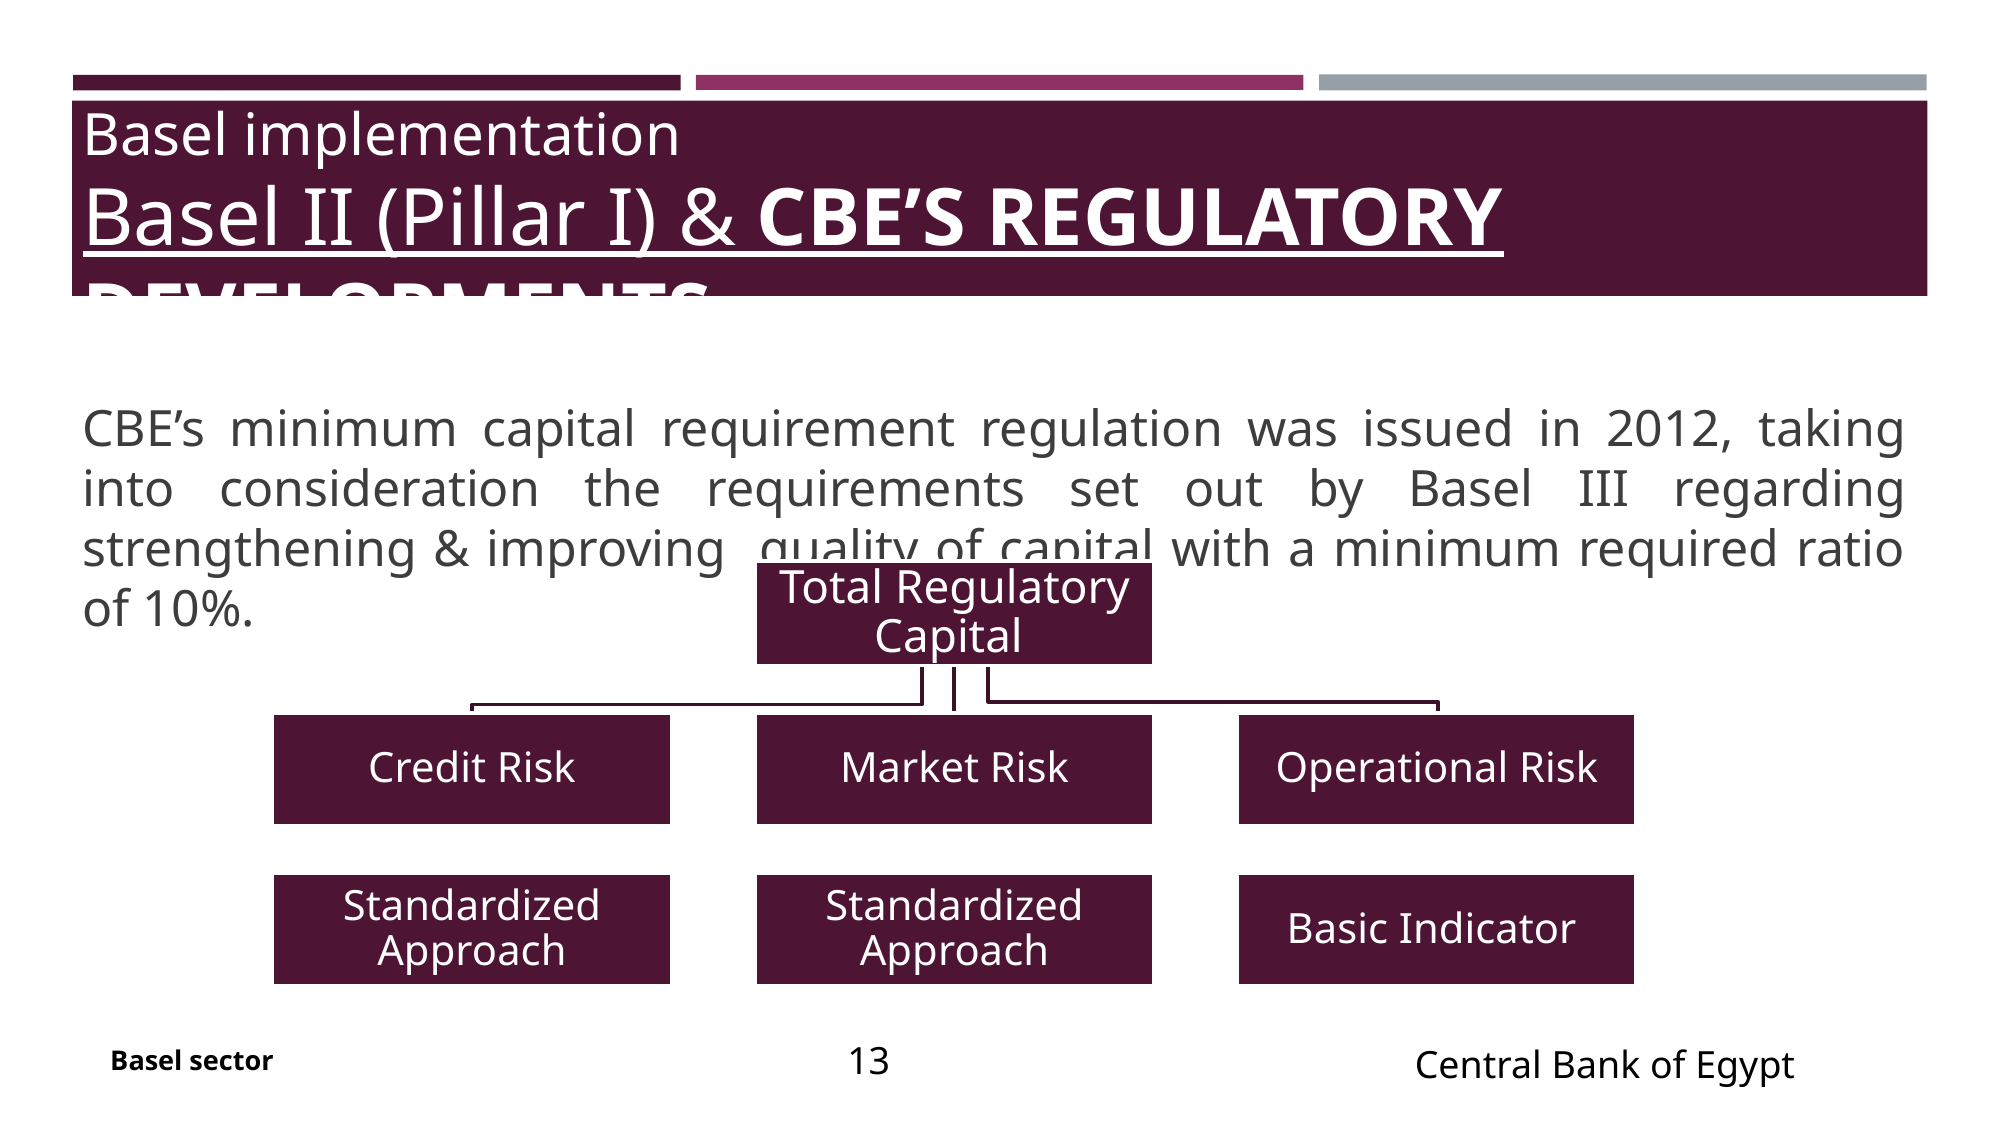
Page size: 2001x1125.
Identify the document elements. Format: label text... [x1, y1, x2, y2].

text_box Standardized Approach [272, 873, 672, 987]
text_box Operational Risk [1237, 712, 1637, 826]
list CBE’s minimum capital requirement regulation was issued in 2012, taking into consideration the requirements set out by Basel III regarding strengthening & improving quality of capital with a minimum required ratio of 10%. [67, 306, 1922, 1068]
slide_number <numéro> [832, 1029, 1006, 1090]
text_box Credit Risk [272, 712, 672, 826]
text_box Market Risk [755, 712, 1154, 826]
text_box Total Regulatory Capital [755, 561, 1154, 666]
text_box Basic Indicator [1237, 873, 1637, 987]
footer Central Bank of Egypt [1400, 1033, 1905, 1094]
title Basel implementation Basel II (Pillar I) & CBE’S REGULATORY DEVELOPMENTS [67, 89, 1922, 269]
text_box Standardized Approach [755, 873, 1154, 987]
